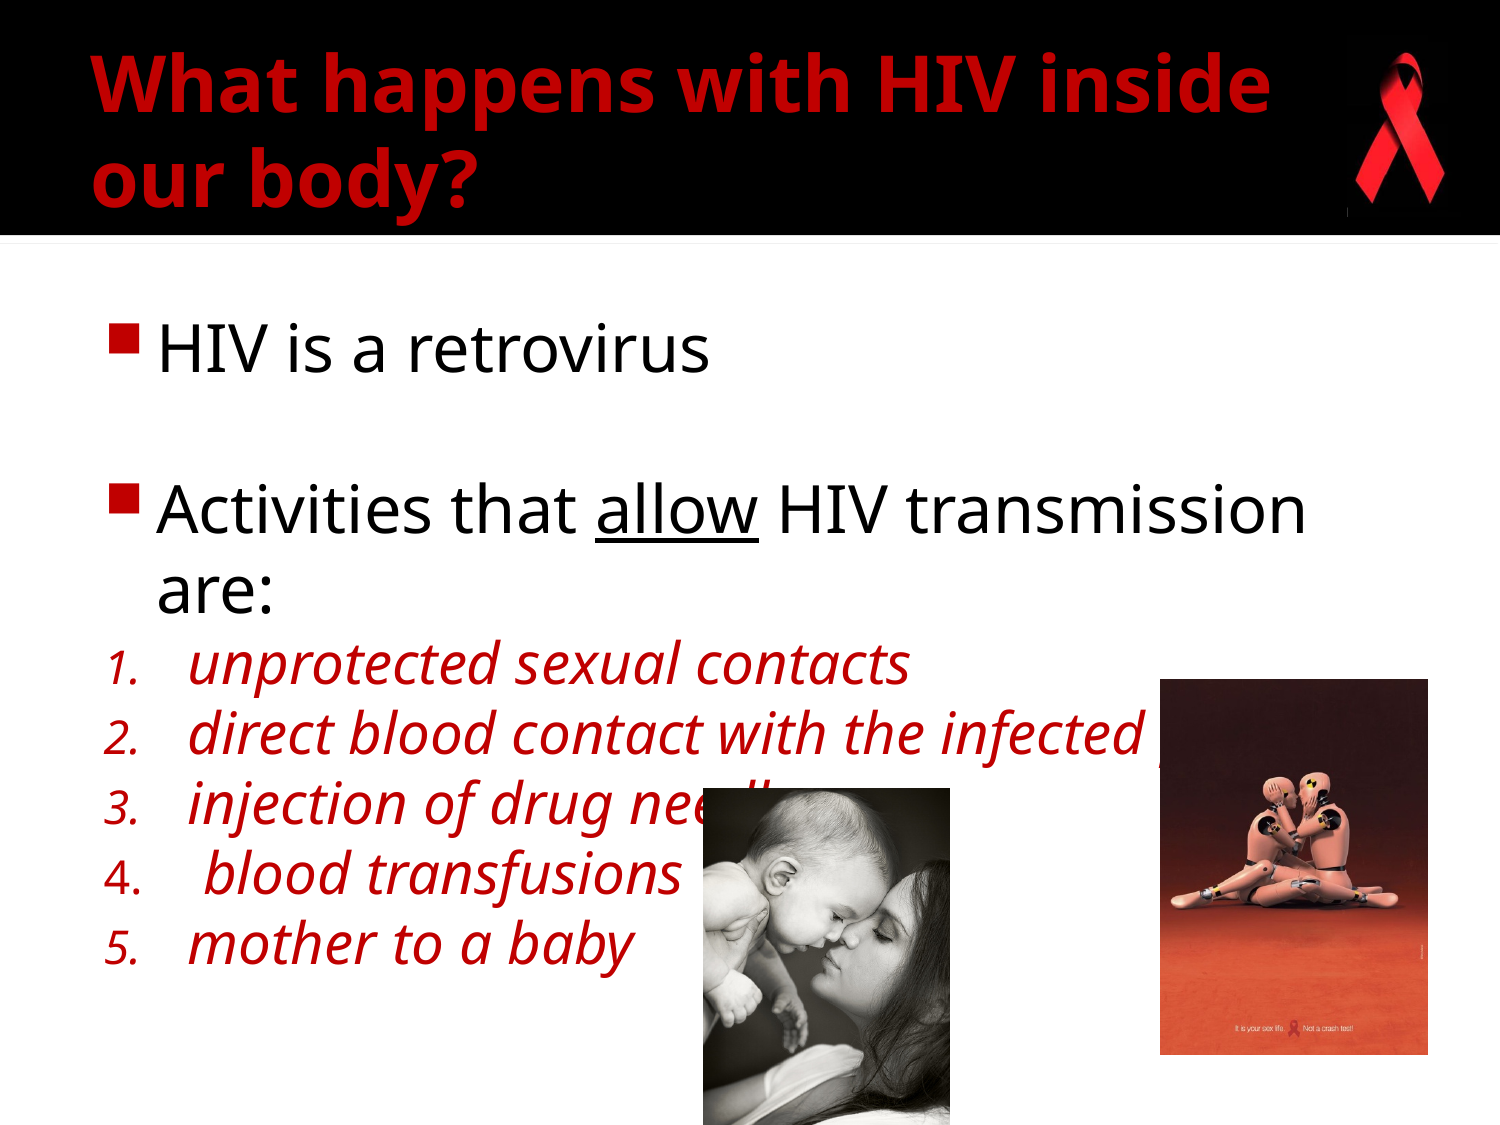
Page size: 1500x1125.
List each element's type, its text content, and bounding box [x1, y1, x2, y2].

picture [703, 788, 950, 1125]
picture [1347, 35, 1461, 217]
picture [1160, 679, 1428, 1055]
title What happens with HIV inside our body? [75, 25, 1425, 231]
list HIV is a retrovirus Activities that allow HIV transmission are: unprotected sexual contacts direct blood contact with the infected person injection of drug needles blood transfusions mother to a baby [75, 291, 1425, 1050]
